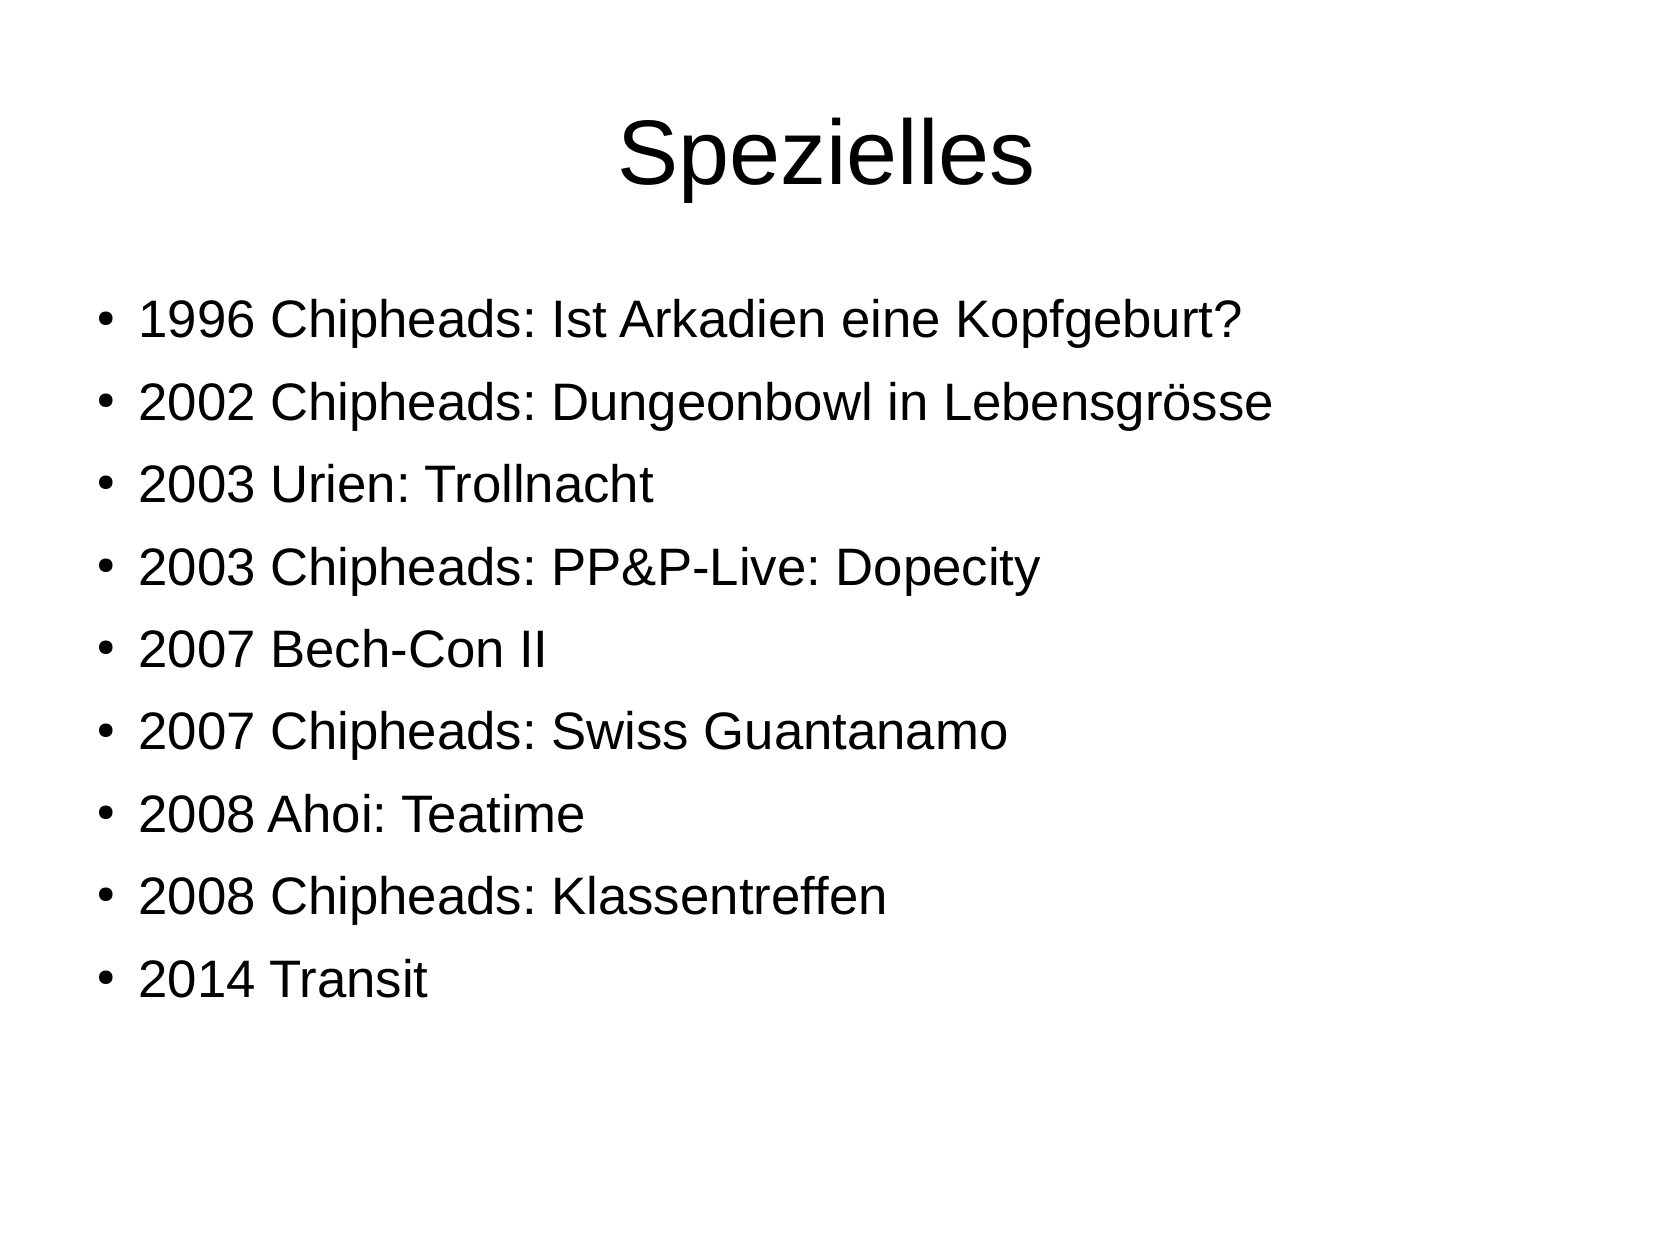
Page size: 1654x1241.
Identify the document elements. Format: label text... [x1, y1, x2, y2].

list 1996 Chipheads: Ist Arkadien eine Kopfgeburt? 2002 Chipheads: Dungeonbowl in Lebensgrösse 2003 Urien: Trollnacht 2003 Chipheads: PP&P-Live: Dopecity 2007 Bech-Con II 2007 Chipheads: Swiss Guantanamo 2008 Ahoi: Teatime 2008 Chipheads: Klassentreffen 2014 Transit [82, 290, 1571, 1010]
title Spezielles [82, 49, 1571, 257]
